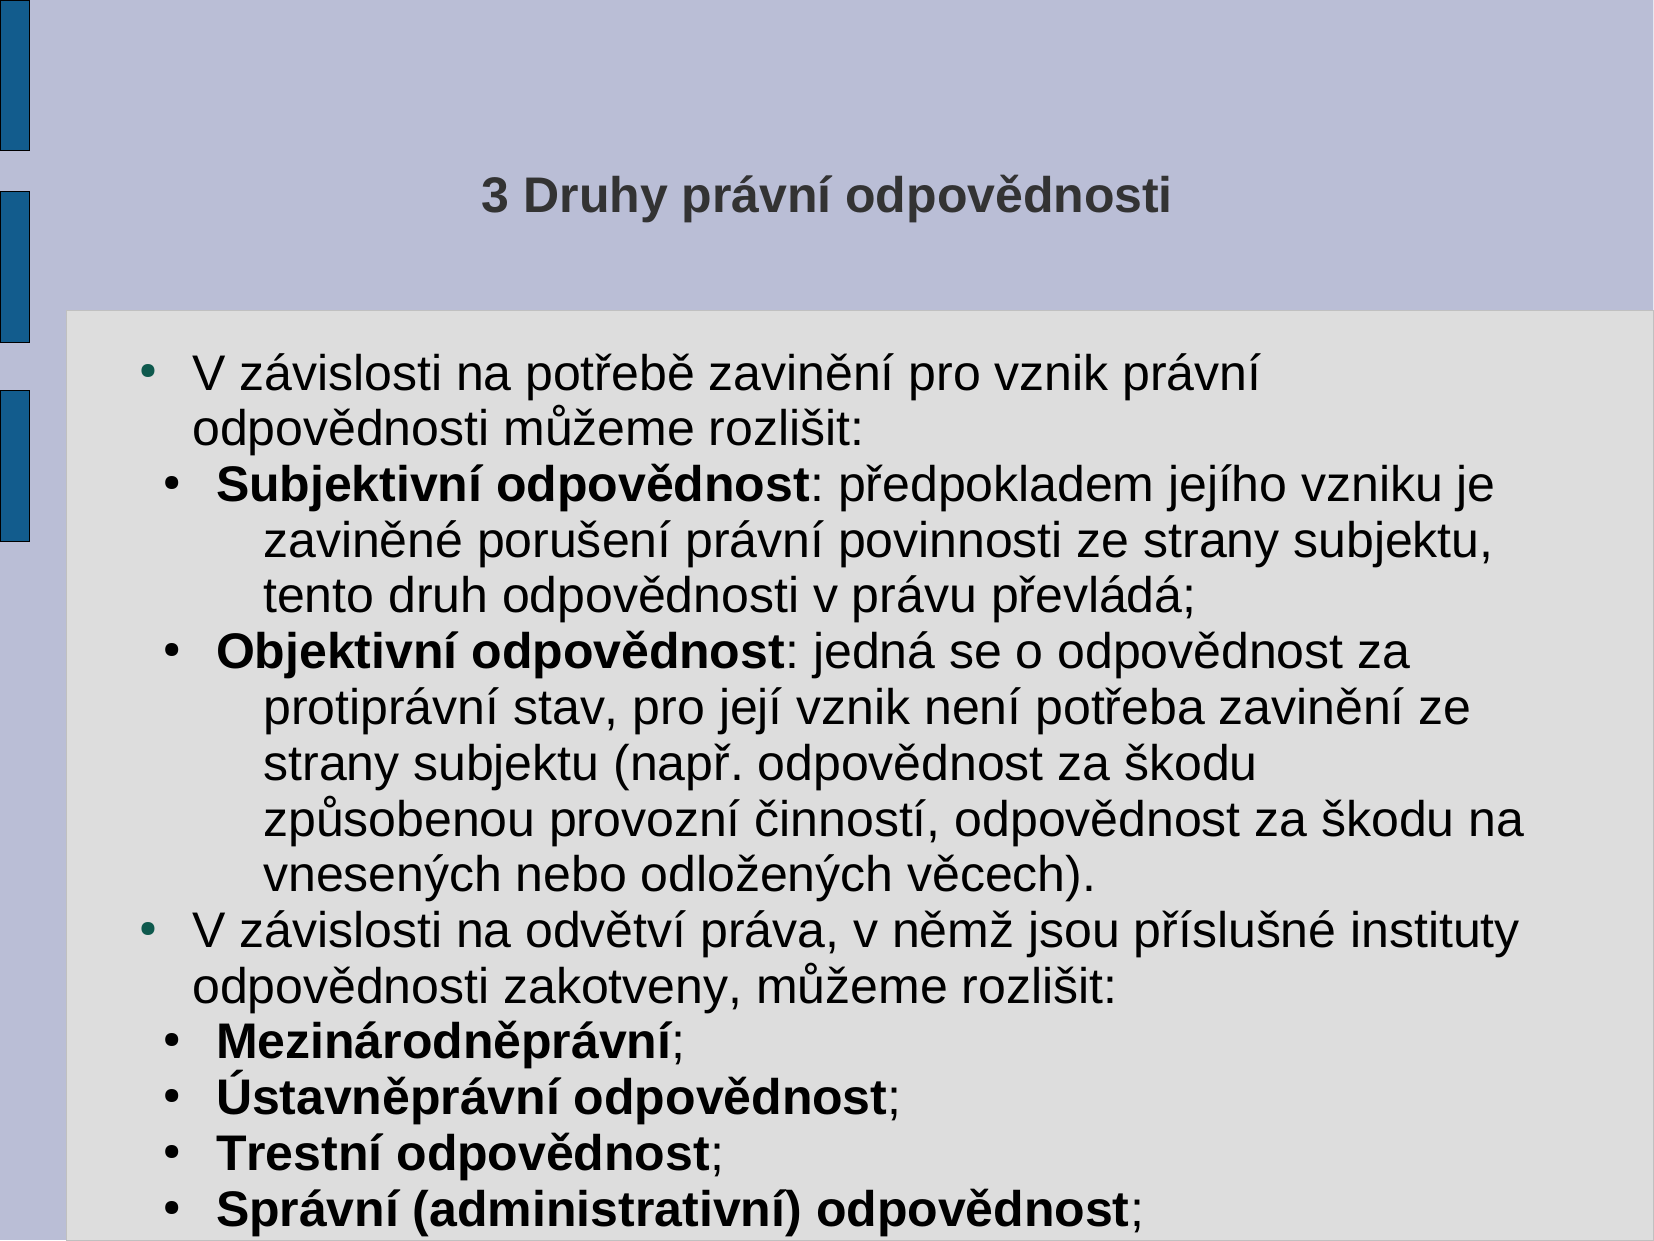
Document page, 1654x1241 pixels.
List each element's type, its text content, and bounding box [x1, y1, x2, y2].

title 3 Druhy právní odpovědnosti [121, 91, 1534, 299]
list V závislosti na potřebě zavinění pro vznik právní odpovědnosti můžeme rozlišit: Subjektivní odpovědnost: předpokladem jejího vzniku je zaviněné porušení právní povinnosti ze strany subjektu, tento druh odpovědnosti v právu převládá; Objektivní odpovědnost: jedná se o odpovědnost za protiprávní stav, pro její vznik není potřeba zavinění ze strany subjektu (např. odpovědnost za škodu způsobenou provozní činností, odpovědnost za škodu na vnesených nebo odložených věcech). V závislosti na odvětví práva, v němž jsou příslušné instituty odpovědnosti zakotveny, můžeme rozlišit: Mezinárodněprávní; Ústavněprávní odpovědnost; Trestní odpovědnost; Správní (administrativní) odpovědnost; [121, 344, 1534, 1241]
